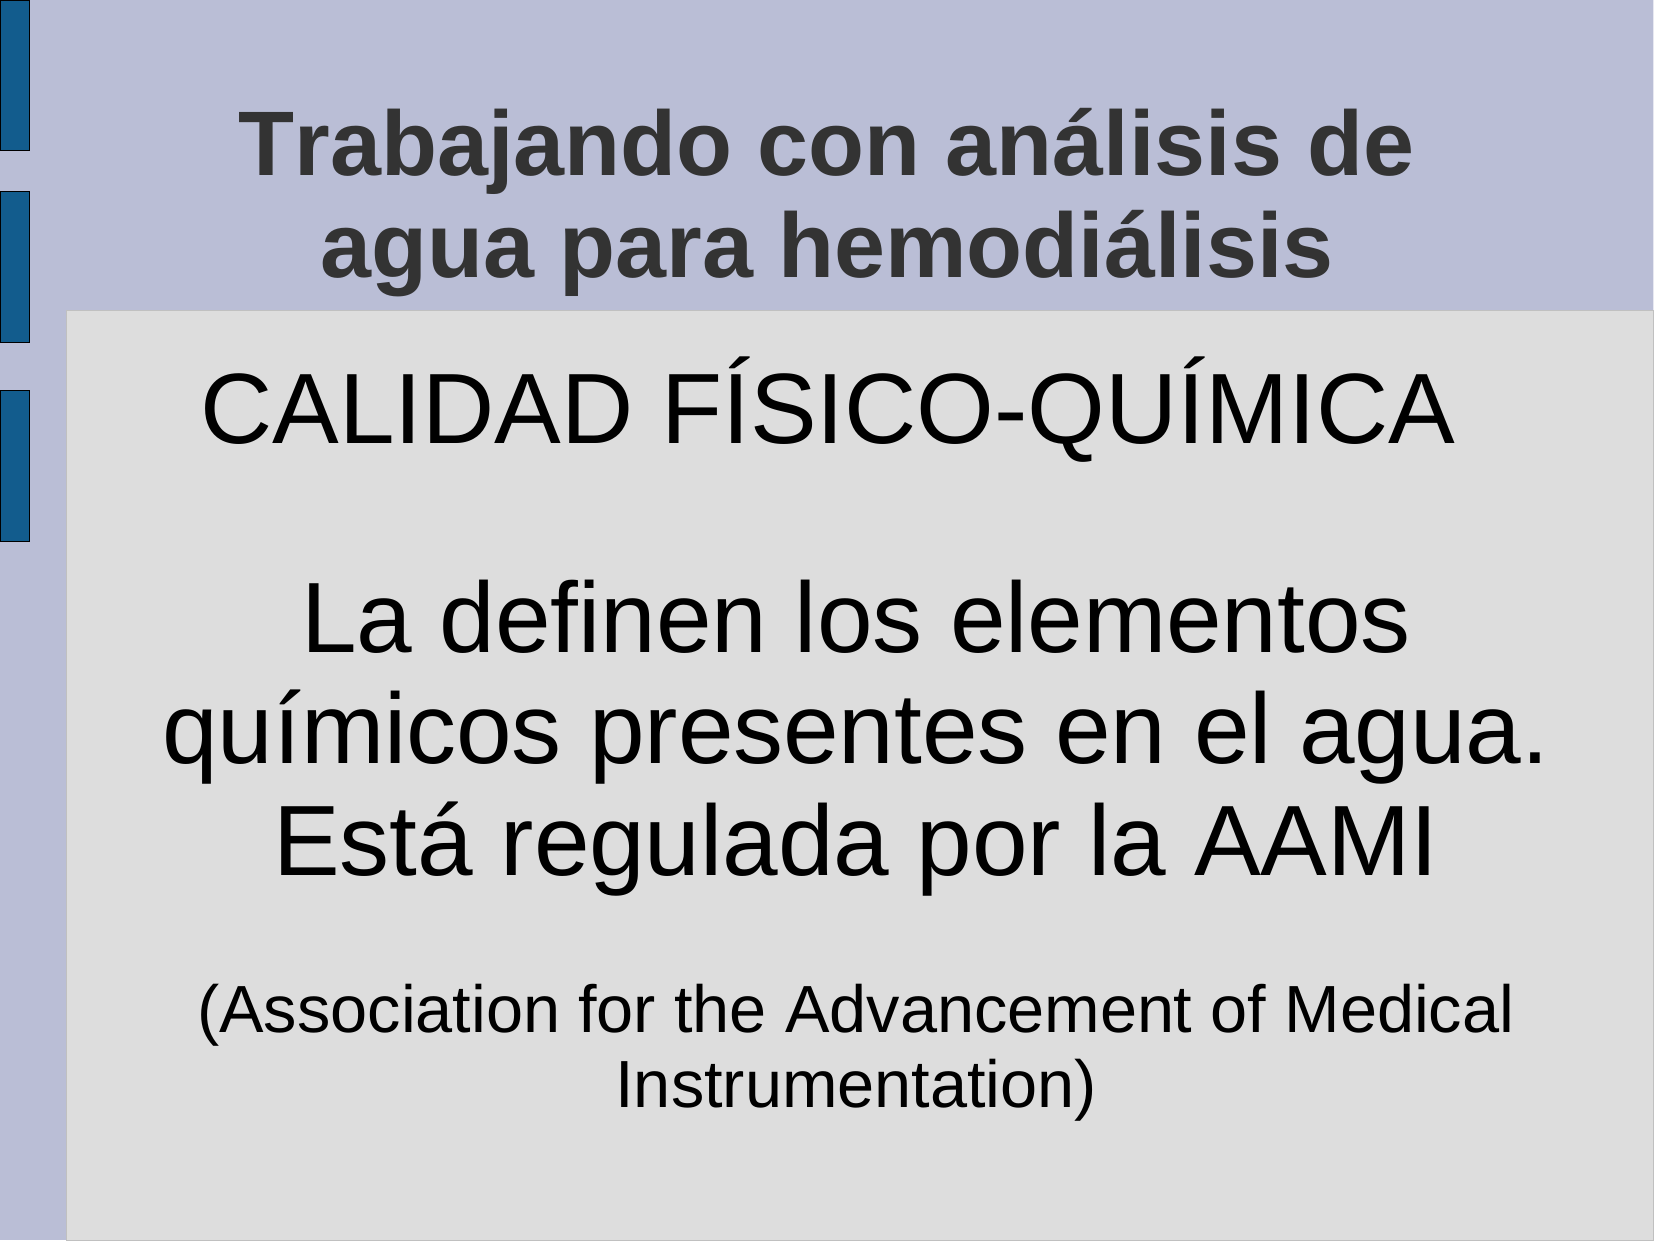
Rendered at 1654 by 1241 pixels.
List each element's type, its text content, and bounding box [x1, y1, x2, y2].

text_box CALIDAD FÍSICO-QUÍMICA [121, 344, 1536, 473]
text_box La definen los elementos químicos presentes en el agua. Está regulada por la AAMI (Association for the Advancement of Medical Instrumentation) [88, 531, 1625, 1152]
title Trabajando con análisis de agua para hemodiálisis [121, 91, 1534, 299]
